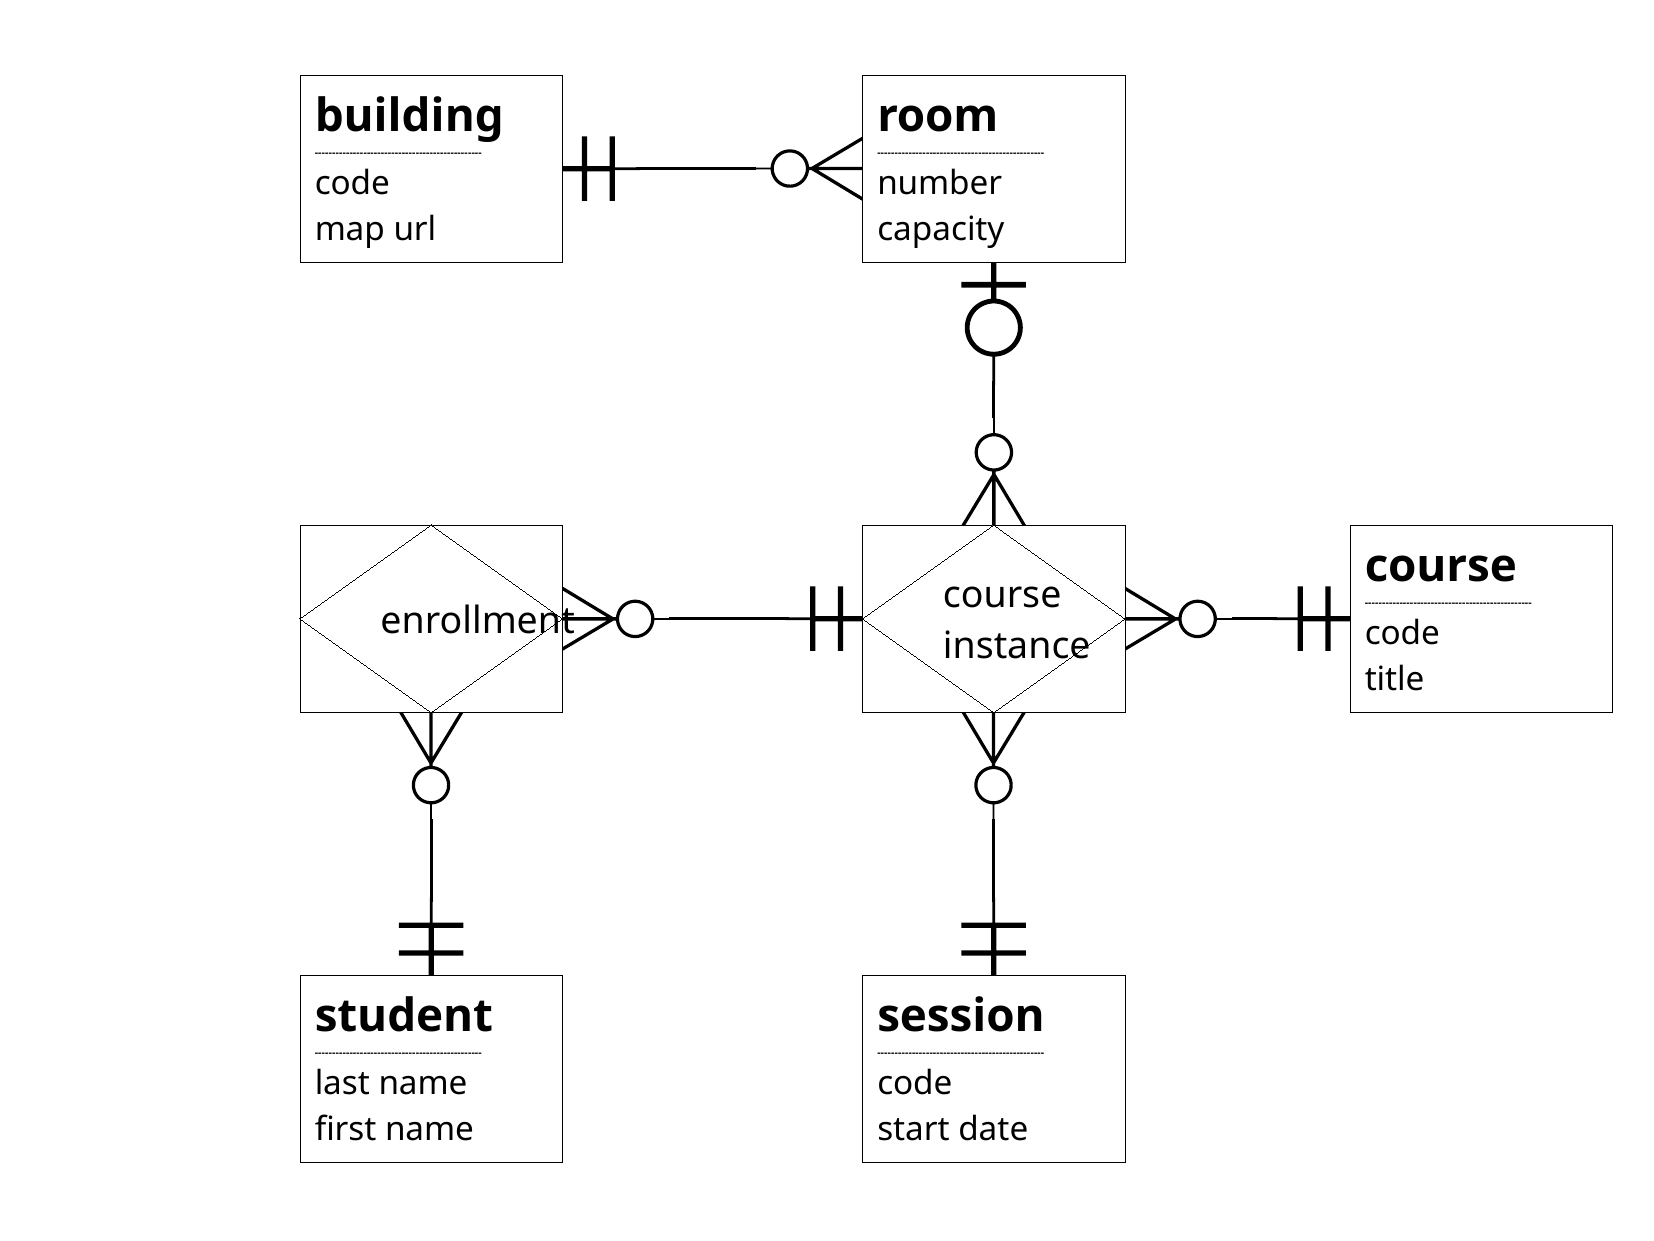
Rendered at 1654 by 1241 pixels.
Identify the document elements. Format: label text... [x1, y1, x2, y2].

text_box [862, 525, 992, 618]
text_box [862, 620, 993, 713]
text_box course ------------------------------------------------ code title [1350, 525, 1613, 713]
text_box room ------------------------------------------------ number capacity [862, 75, 1126, 263]
text_box [300, 620, 429, 713]
text_box session ------------------------------------------------ code start date [862, 975, 1126, 1163]
text_box [433, 620, 563, 713]
text_box [996, 525, 1126, 618]
text_box [433, 525, 563, 618]
text_box enrollment [299, 524, 563, 712]
text_box [995, 619, 1126, 713]
text_box [300, 525, 429, 617]
text_box building ------------------------------------------------ code map url [300, 75, 563, 263]
text_box course instance [862, 524, 1126, 713]
text_box student ------------------------------------------------ last name first name [300, 975, 563, 1163]
